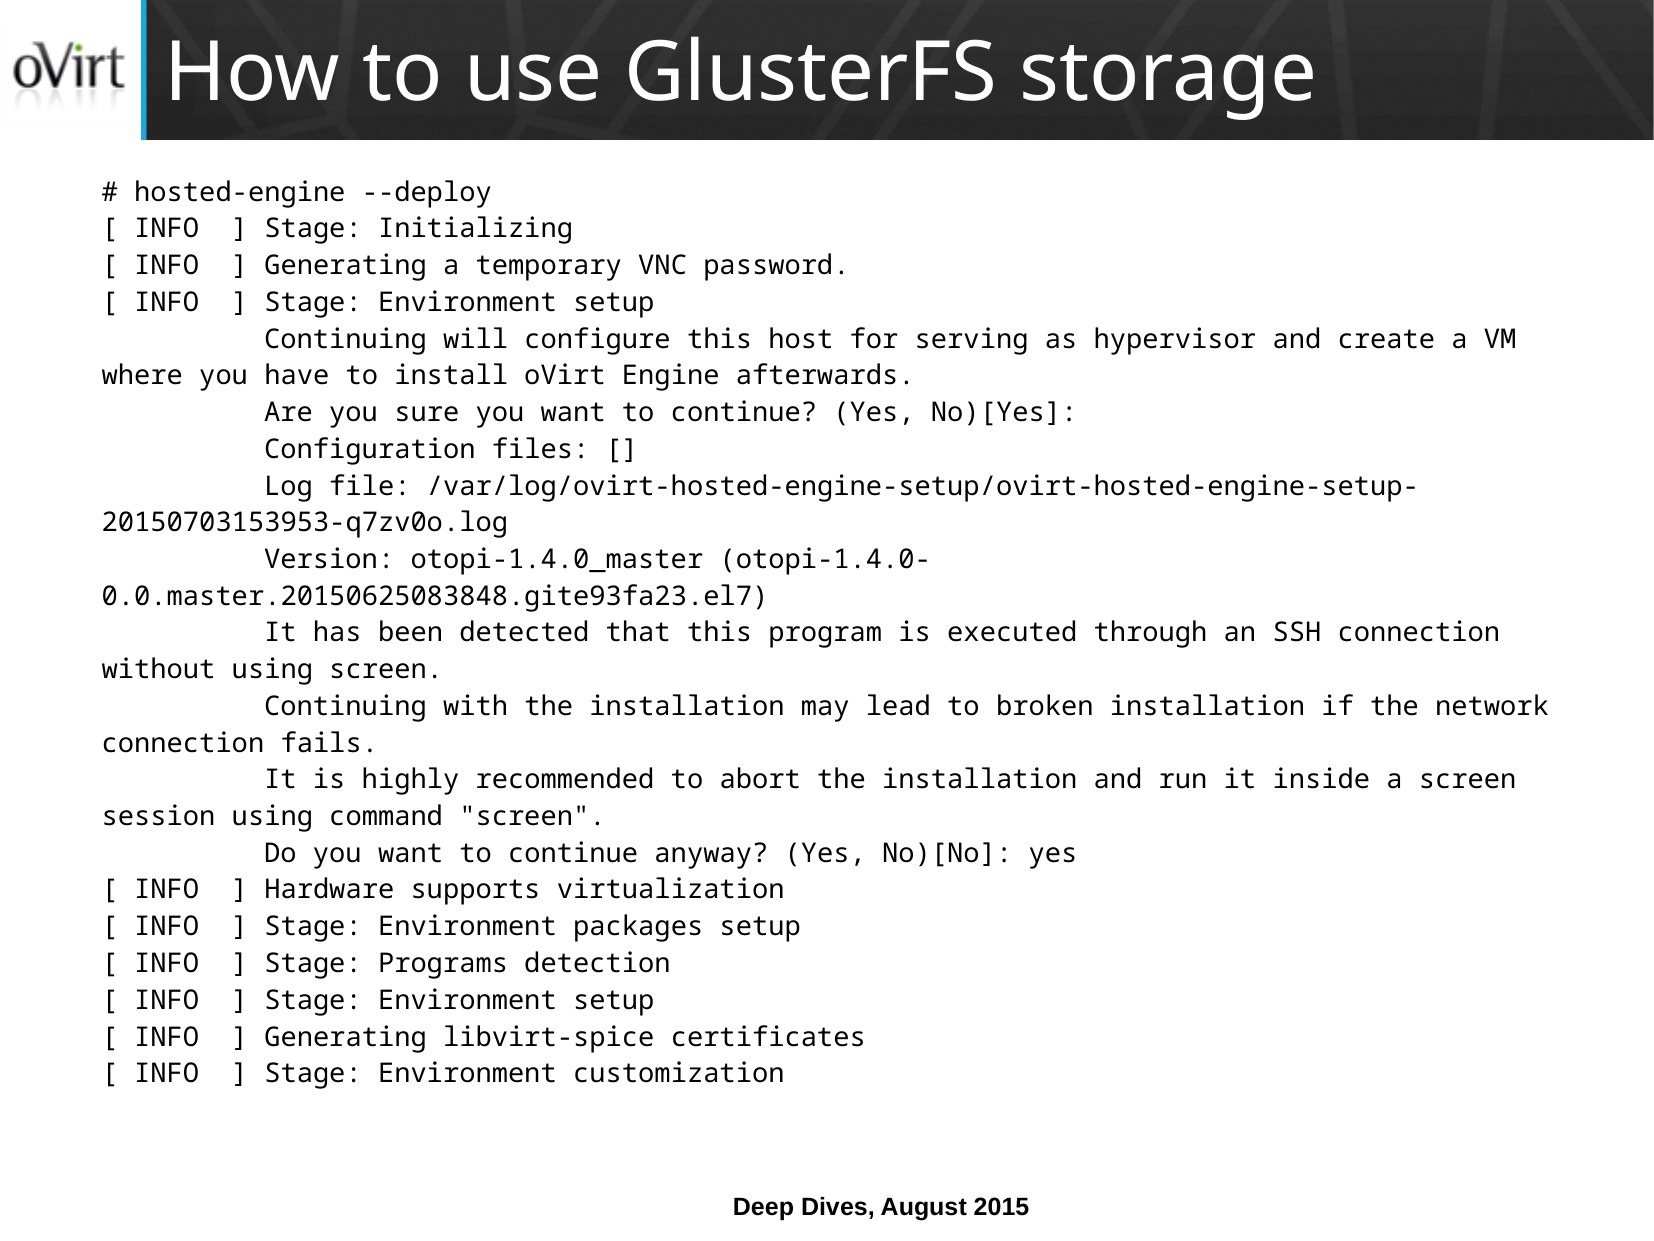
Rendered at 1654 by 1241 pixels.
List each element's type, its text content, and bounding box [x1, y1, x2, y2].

title How to use GlusterFS storage [164, 18, 1653, 119]
text_box # hosted-engine --deploy [ INFO ] Stage: Initializing [ INFO ] Generating a temporary VNC password. [ INFO ] Stage: Environment setup Continuing will configure this host for serving as hypervisor and create a VM where you have to install oVirt Engine afterwards. Are you sure you want to continue? (Yes, No)[Yes]: Configuration files: [] Log file: /var/log/ovirt-hosted-engine-setup/ovirt-hosted-engine-setup-20150703153953-q7zv0o.log Version: otopi-1.4.0_master (otopi-1.4.0-0.0.master.20150625083848.gite93fa23.el7) It has been detected that this program is executed through an SSH connection without using screen. Continuing with the installation may lead to broken installation if the network connection fails. It is highly recommended to abort the installation and run it inside a screen session using command "screen". Do you want to continue anyway? (Yes, No)[No]: yes [ INFO ] Hardware supports virtualization [ INFO ] Stage: Environment packages setup [ INFO ] Stage: Programs detection [ INFO ] Stage: Environment setup [ INFO ] Generating libvirt-spice certificates [ INFO ] Stage: Environment customization [86, 165, 1576, 1000]
picture [0, 0, 1654, 140]
